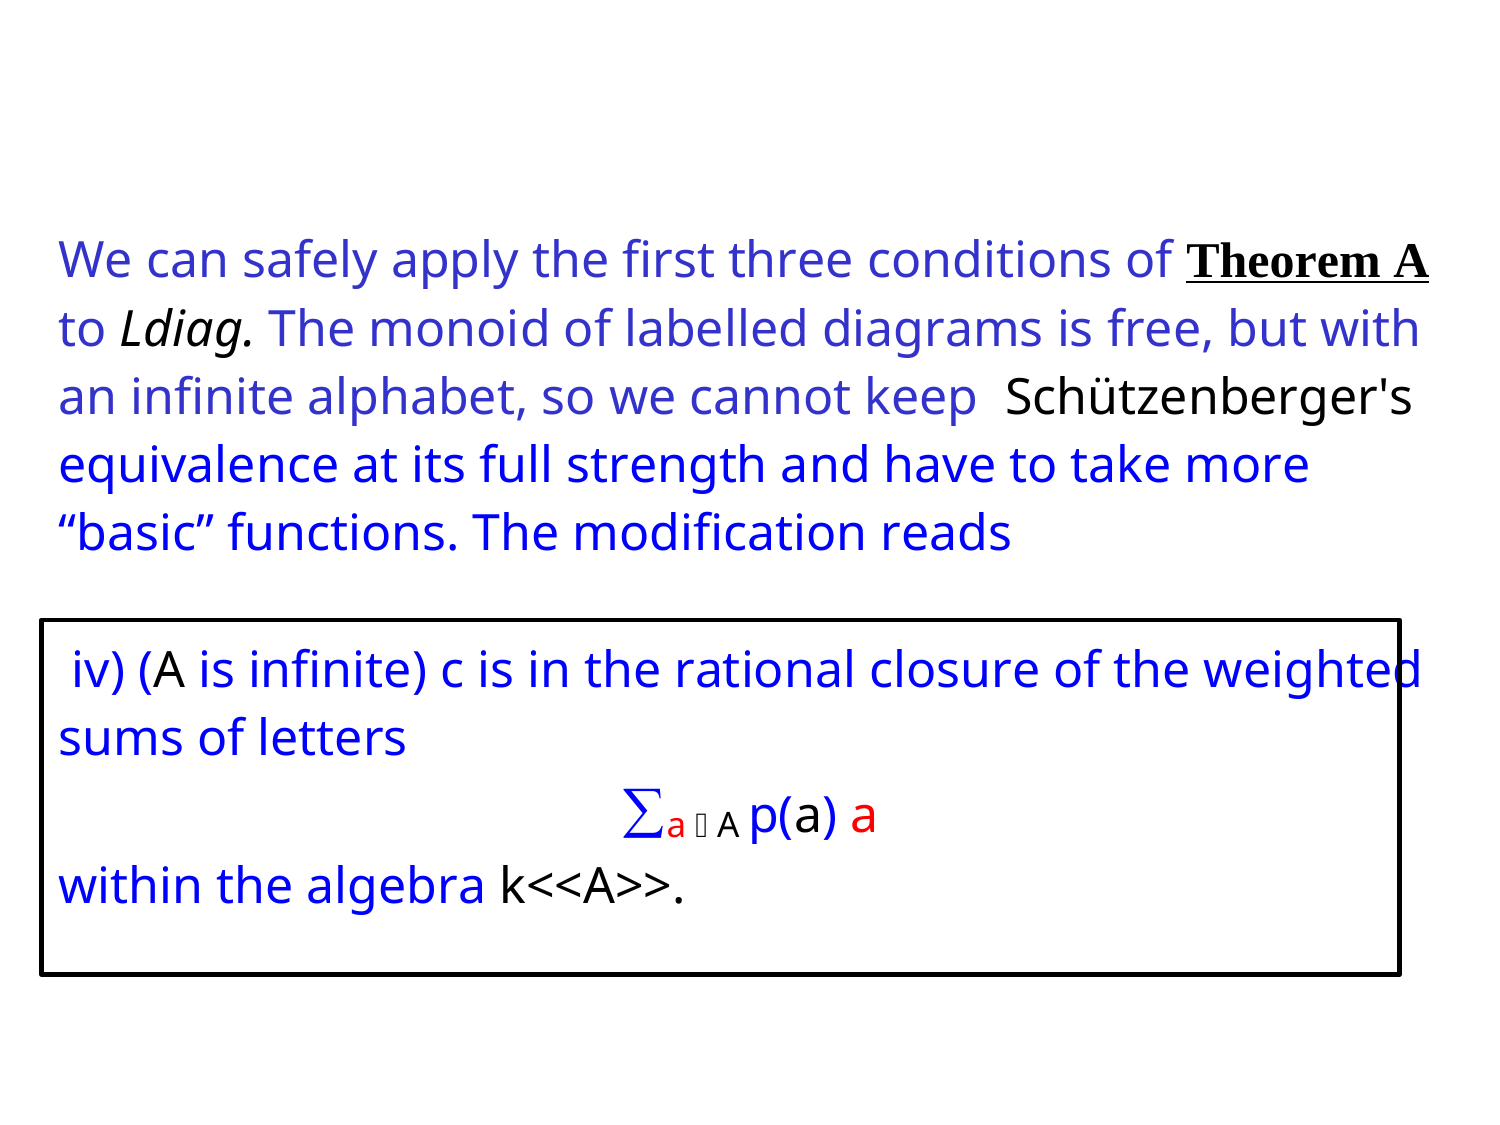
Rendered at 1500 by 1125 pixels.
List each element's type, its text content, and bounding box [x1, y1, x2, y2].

text_box We can safely apply the first three conditions of Theorem A to Ldiag. The monoid of labelled diagrams is free, but with an infinite alphabet, so we cannot keep Schützenberger's equivalence at its full strength and have to take more “basic” functions. The modification reads iv) (A is infinite) c is in the rational closure of the weighted sums of letters ∑a  A p(a) a within the algebra k<<A>>. [44, 622, 1397, 958]
text_box We can safely apply the first three conditions of Theorem A to Ldiag. The monoid of labelled diagrams is free, but with an infinite alphabet, so we cannot keep Schützenberger's equivalence at its full strength and have to take more “basic” functions. The modification reads iv) (A is infinite) c is in the rational closure of the weighted sums of letters ∑a  A p(a) a within the algebra k<<A>>. [43, 216, 1455, 958]
